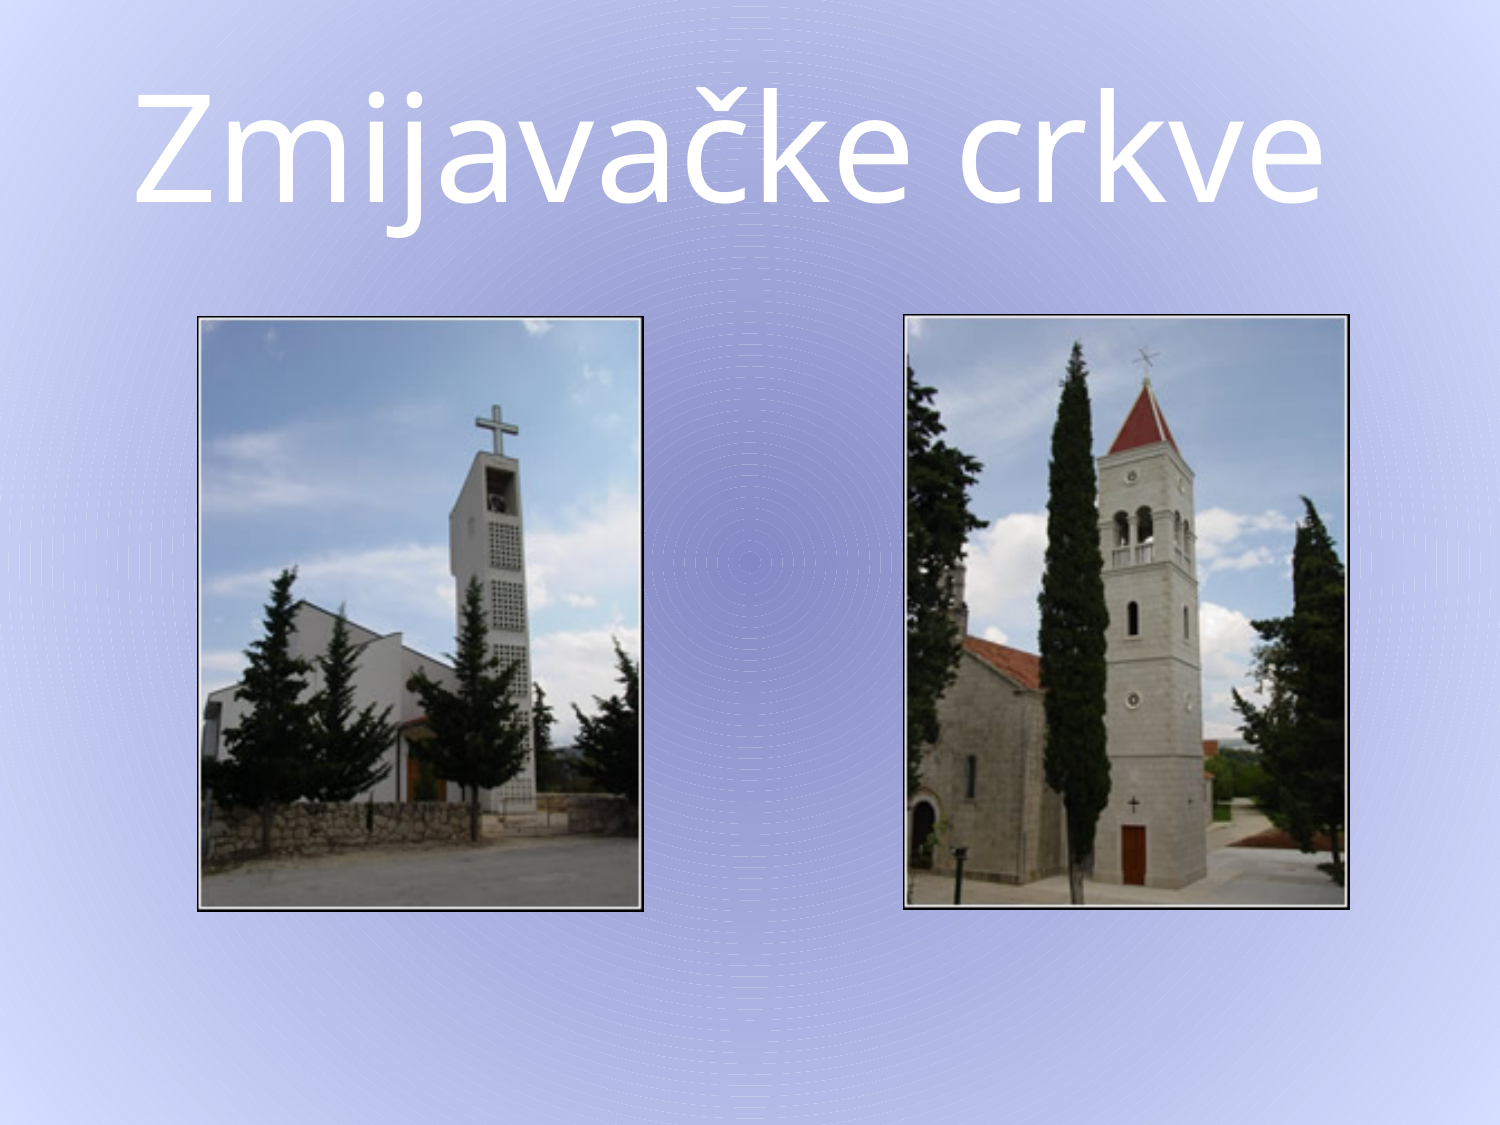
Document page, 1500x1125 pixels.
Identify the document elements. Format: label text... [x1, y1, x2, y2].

picture [197, 316, 644, 912]
picture [903, 314, 1350, 910]
title Zmijavačke crkve [75, 45, 1426, 233]
